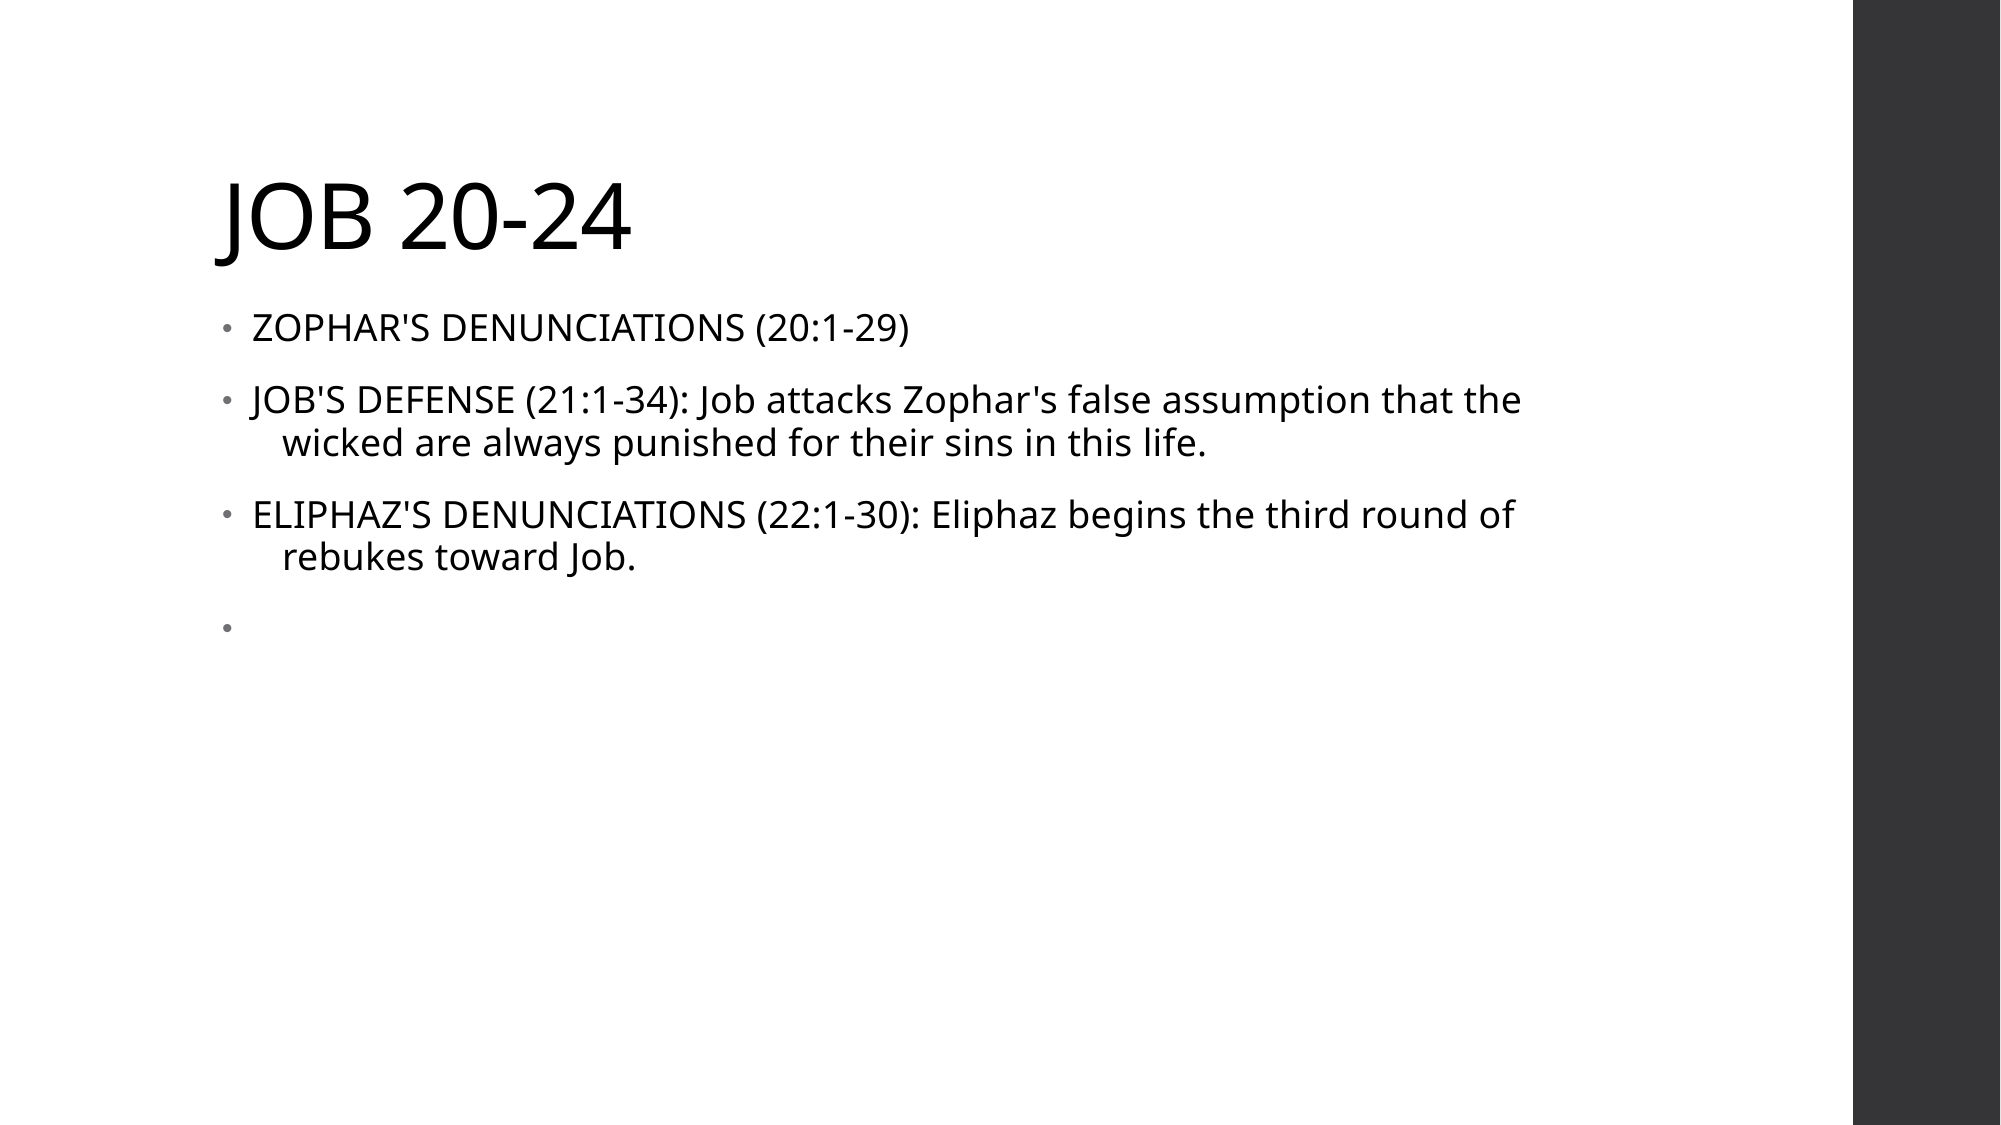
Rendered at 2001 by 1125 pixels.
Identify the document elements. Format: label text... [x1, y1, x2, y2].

list ZOPHAR'S DENUNCIATIONS (20:1-29) JOB'S DEFENSE (21:1-34): Job attacks Zophar's false assumption that the wicked are always punished for their sins in this life. ELIPHAZ'S DENUNCIATIONS (22:1-30): Eliphaz begins the third round of rebukes toward Job. [206, 299, 1617, 1014]
title JOB 20-24 [206, 60, 1797, 278]
